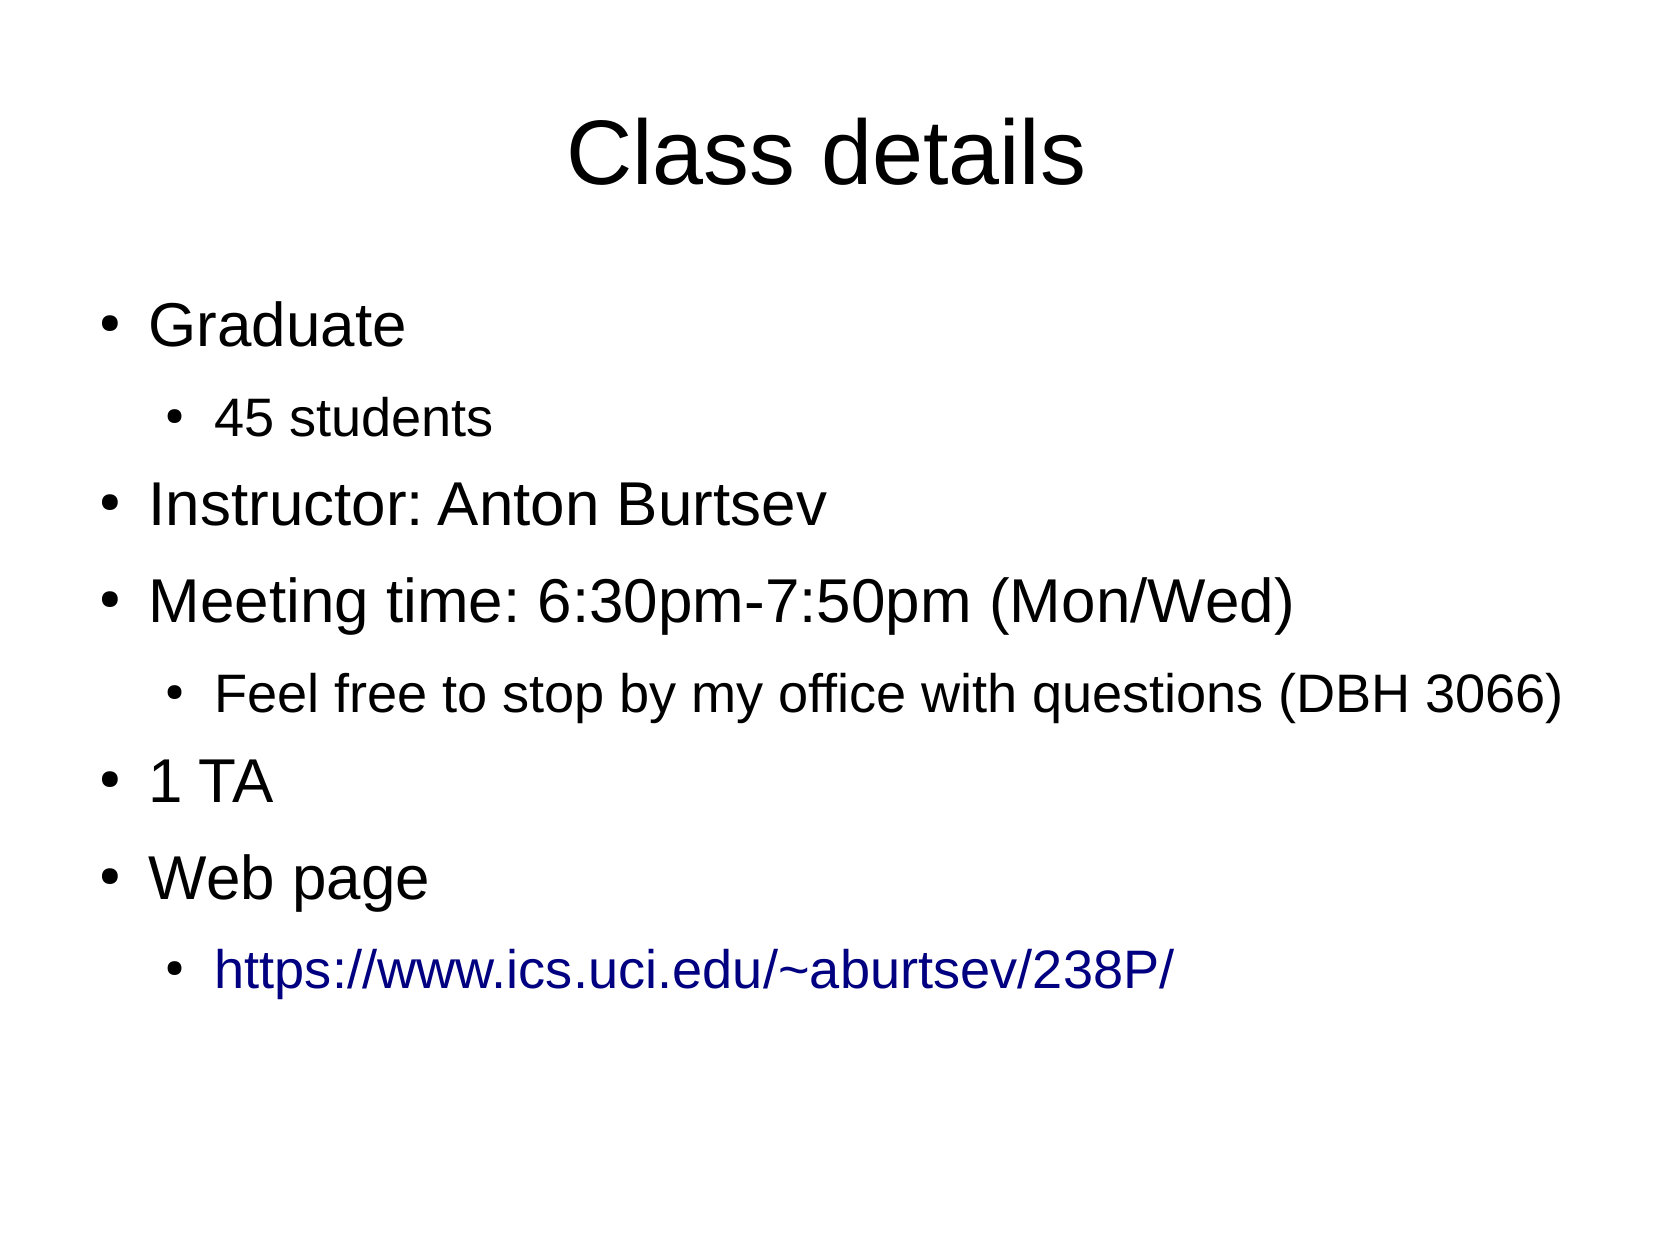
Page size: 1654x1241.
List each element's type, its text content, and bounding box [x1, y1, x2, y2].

title Class details [82, 49, 1571, 257]
list Graduate 45 students Instructor: Anton Burtsev Meeting time: 6:30pm-7:50pm (Mon/Wed) Feel free to stop by my office with questions (DBH 3066) 1 TA Web page https://www.ics.uci.edu/~aburtsev/238P/ [82, 290, 1571, 1010]
